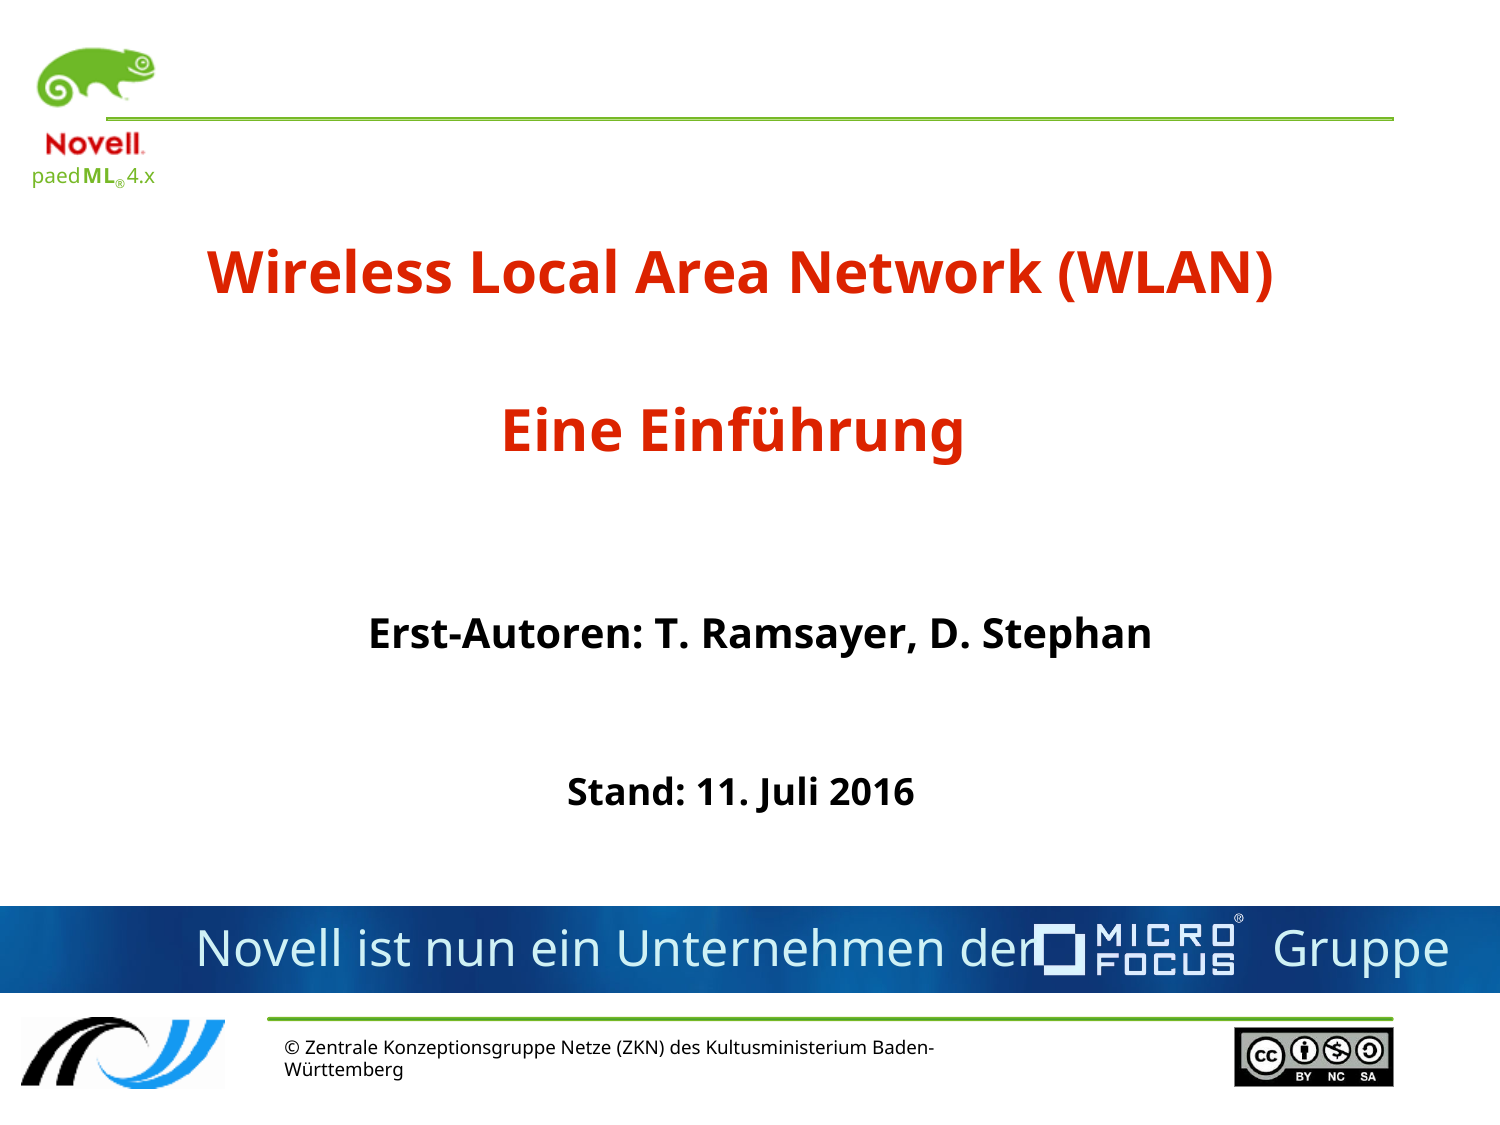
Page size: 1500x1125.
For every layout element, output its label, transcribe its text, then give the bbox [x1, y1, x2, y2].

text_box Novell ist nun ein Unternehmen der Gruppe [180, 908, 1442, 984]
title Wireless Local Area Network (WLAN) Eine Einführung [100, 233, 1382, 467]
picture [1234, 1027, 1394, 1087]
picture [24, 32, 167, 175]
picture [0, 906, 1500, 993]
text_box Stand: 11. Juli 2016 [100, 760, 1382, 821]
text_box © Zentrale Konzeptionsgruppe Netze (ZKN) des Kultusministerium Baden-Württemberg [269, 1027, 1063, 1088]
picture [21, 1017, 225, 1089]
text_box Erst-Autoren: T. Ramsayer, D. Stephan [82, 539, 1364, 834]
